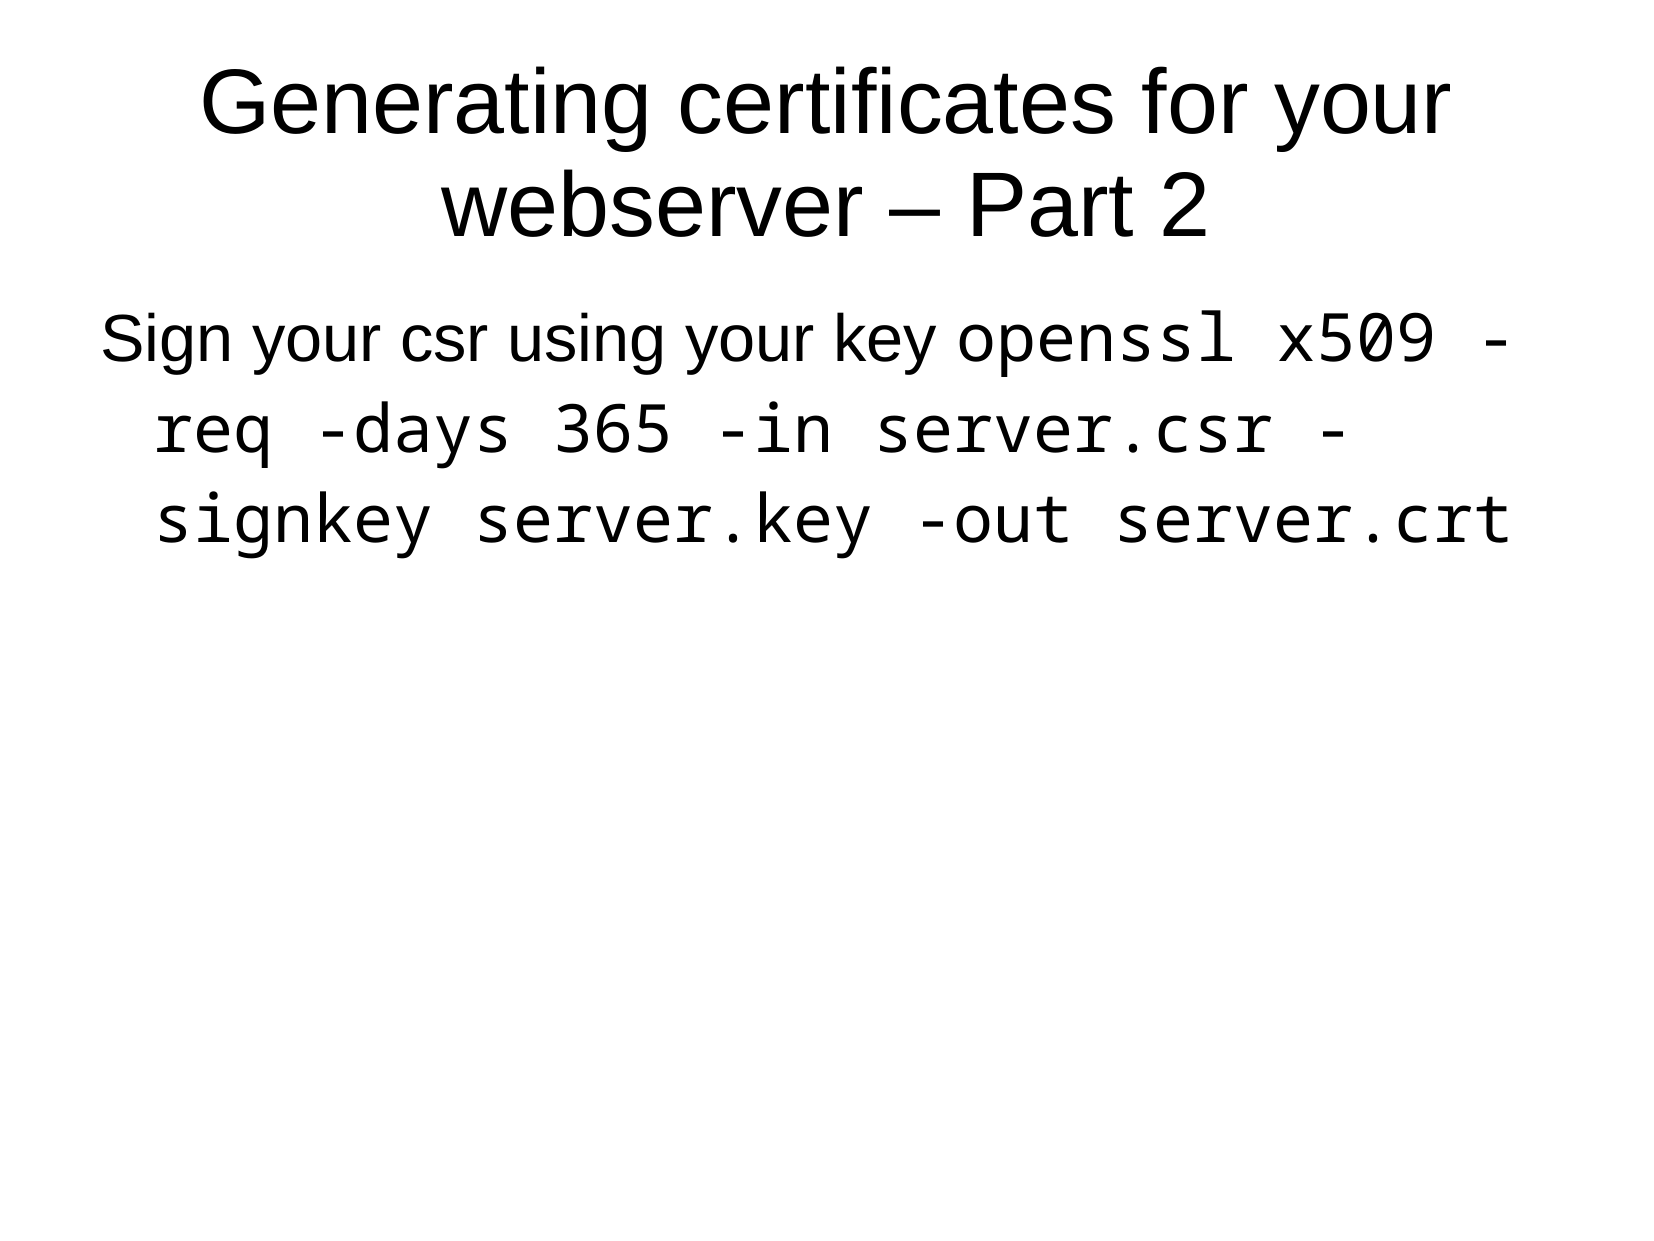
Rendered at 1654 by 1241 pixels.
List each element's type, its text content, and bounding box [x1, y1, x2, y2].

list Sign your csr using your key openssl x509 -req -days 365 -in server.csr -signkey server.key -out server.crt [82, 290, 1571, 1094]
title Generating certificates for your webserver – Part 2 [82, 16, 1571, 290]
